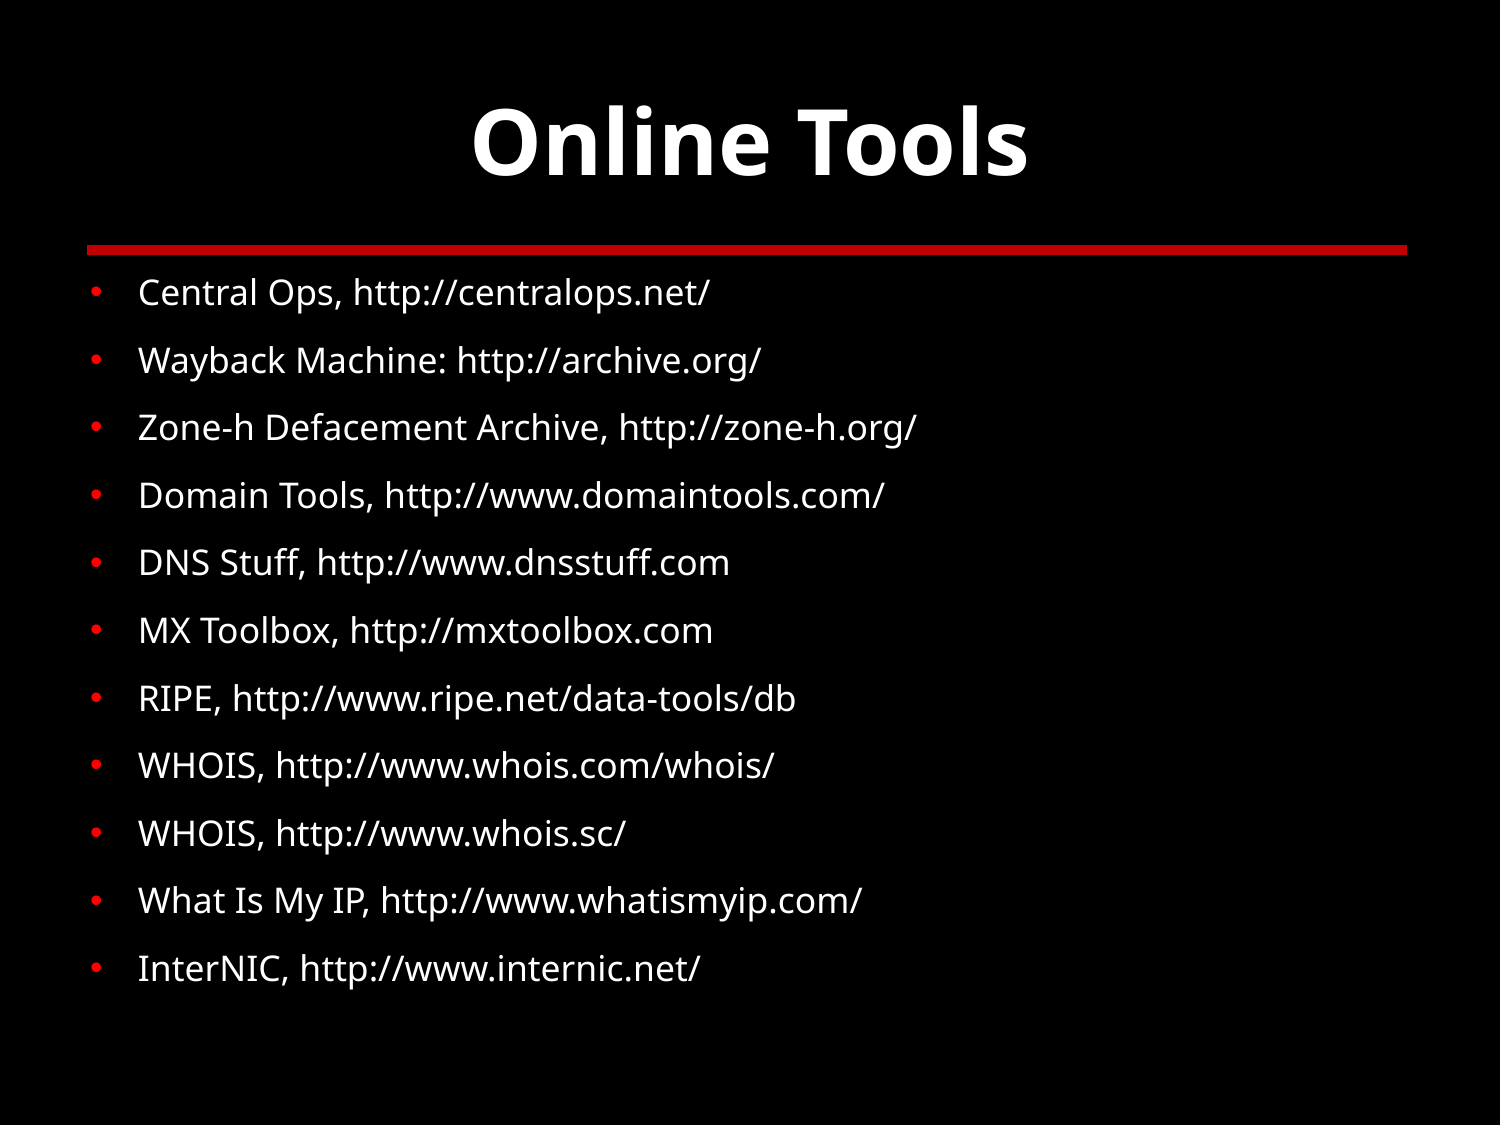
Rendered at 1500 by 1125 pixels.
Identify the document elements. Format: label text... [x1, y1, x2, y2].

title Online Tools [75, 45, 1425, 233]
list Central Ops, http://centralops.net/ Wayback Machine: http://archive.org/ Zone-h Defacement Archive, http://zone-h.org/ Domain Tools, http://www.domaintools.com/ DNS Stuff, http://www.dnsstuff.com MX Toolbox, http://mxtoolbox.com RIPE, http://www.ripe.net/data-tools/db WHOIS, http://www.whois.com/whois/ WHOIS, http://www.whois.sc/ What Is My IP, http://www.whatismyip.com/ InterNIC, http://www.internic.net/ [75, 262, 1425, 1005]
